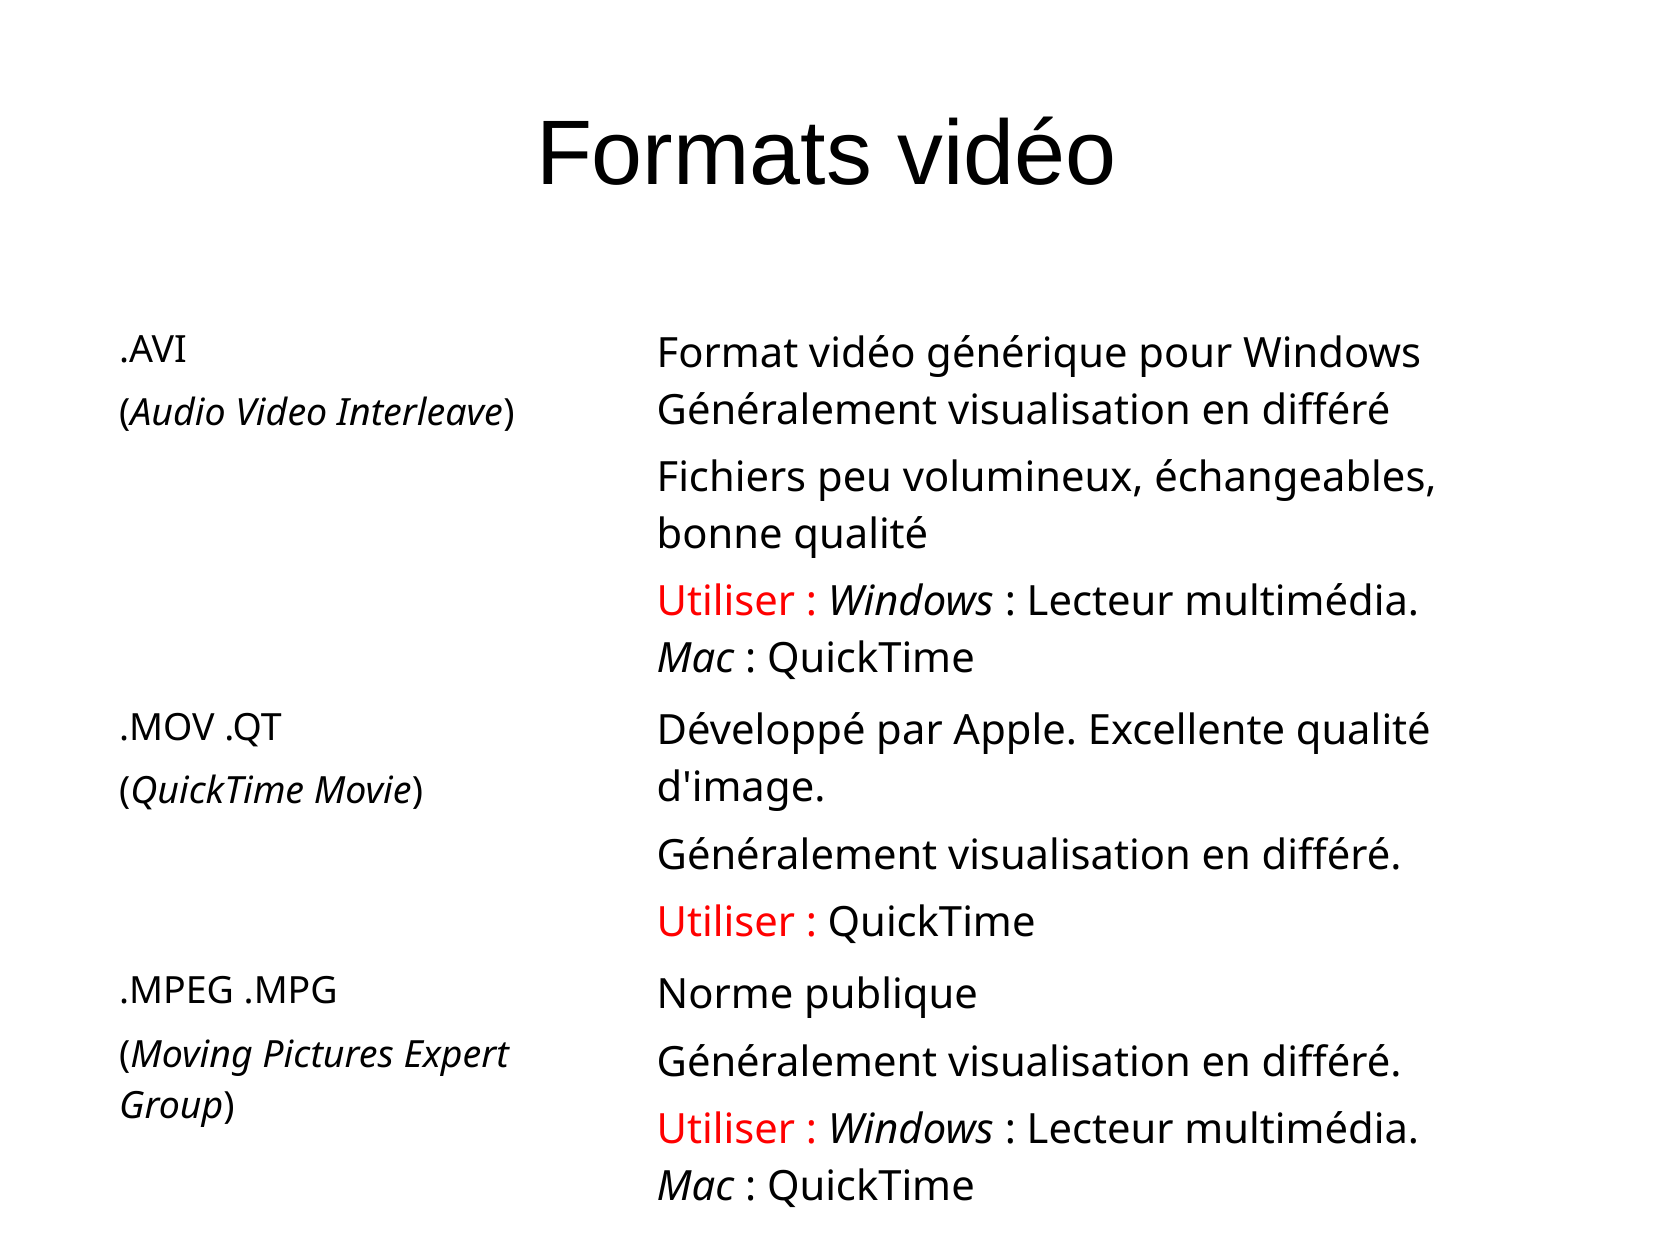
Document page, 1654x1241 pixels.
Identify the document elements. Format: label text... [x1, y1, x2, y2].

table_header .AVI (Audio Video Interleave) [104, 315, 642, 693]
table_cell Norme publique Généralement visualisation en différé. Utiliser : Windows : Lecteur multimédia. Mac : QuickTime [642, 956, 1554, 1220]
table_header Format vidéo générique pour Windows Généralement visualisation en différé Fichiers peu volumineux, échangeables, bonne qualité Utiliser : Windows : Lecteur multimédia. Mac : QuickTime [642, 315, 1554, 693]
table_cell Développé par Apple. Excellente qualité d'image. Généralement visualisation en différé. Utiliser : QuickTime [642, 693, 1554, 956]
table_cell .MOV .QT (QuickTime Movie) [104, 693, 642, 956]
table_cell .MPEG .MPG (Moving Pictures Expert Group) [104, 956, 642, 1220]
title Formats vidéo [82, 49, 1571, 257]
